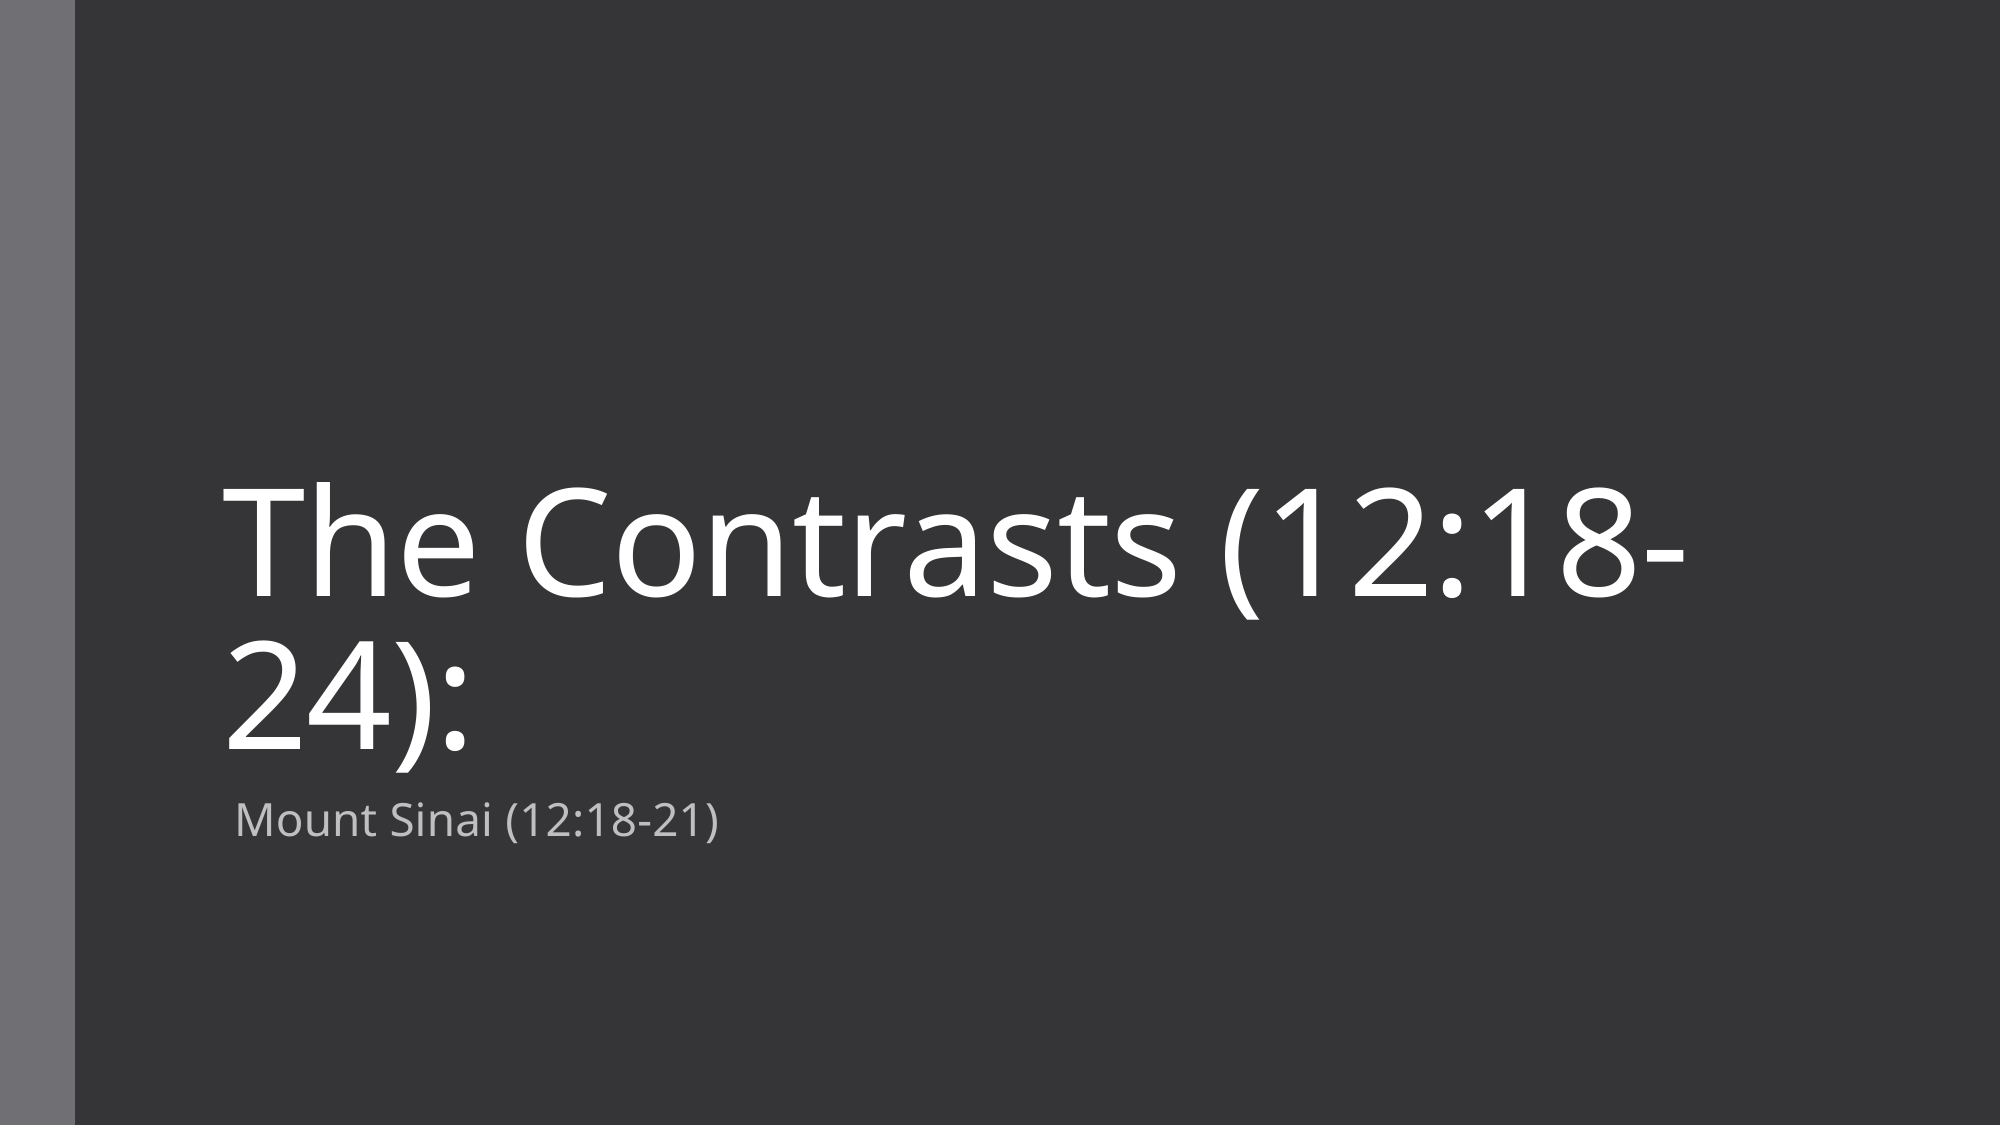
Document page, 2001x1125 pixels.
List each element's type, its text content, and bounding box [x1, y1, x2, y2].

subtitle Mount Sinai (12:18-21) [206, 787, 1752, 1066]
title The Contrasts (12:18-24): [206, 124, 1752, 787]
